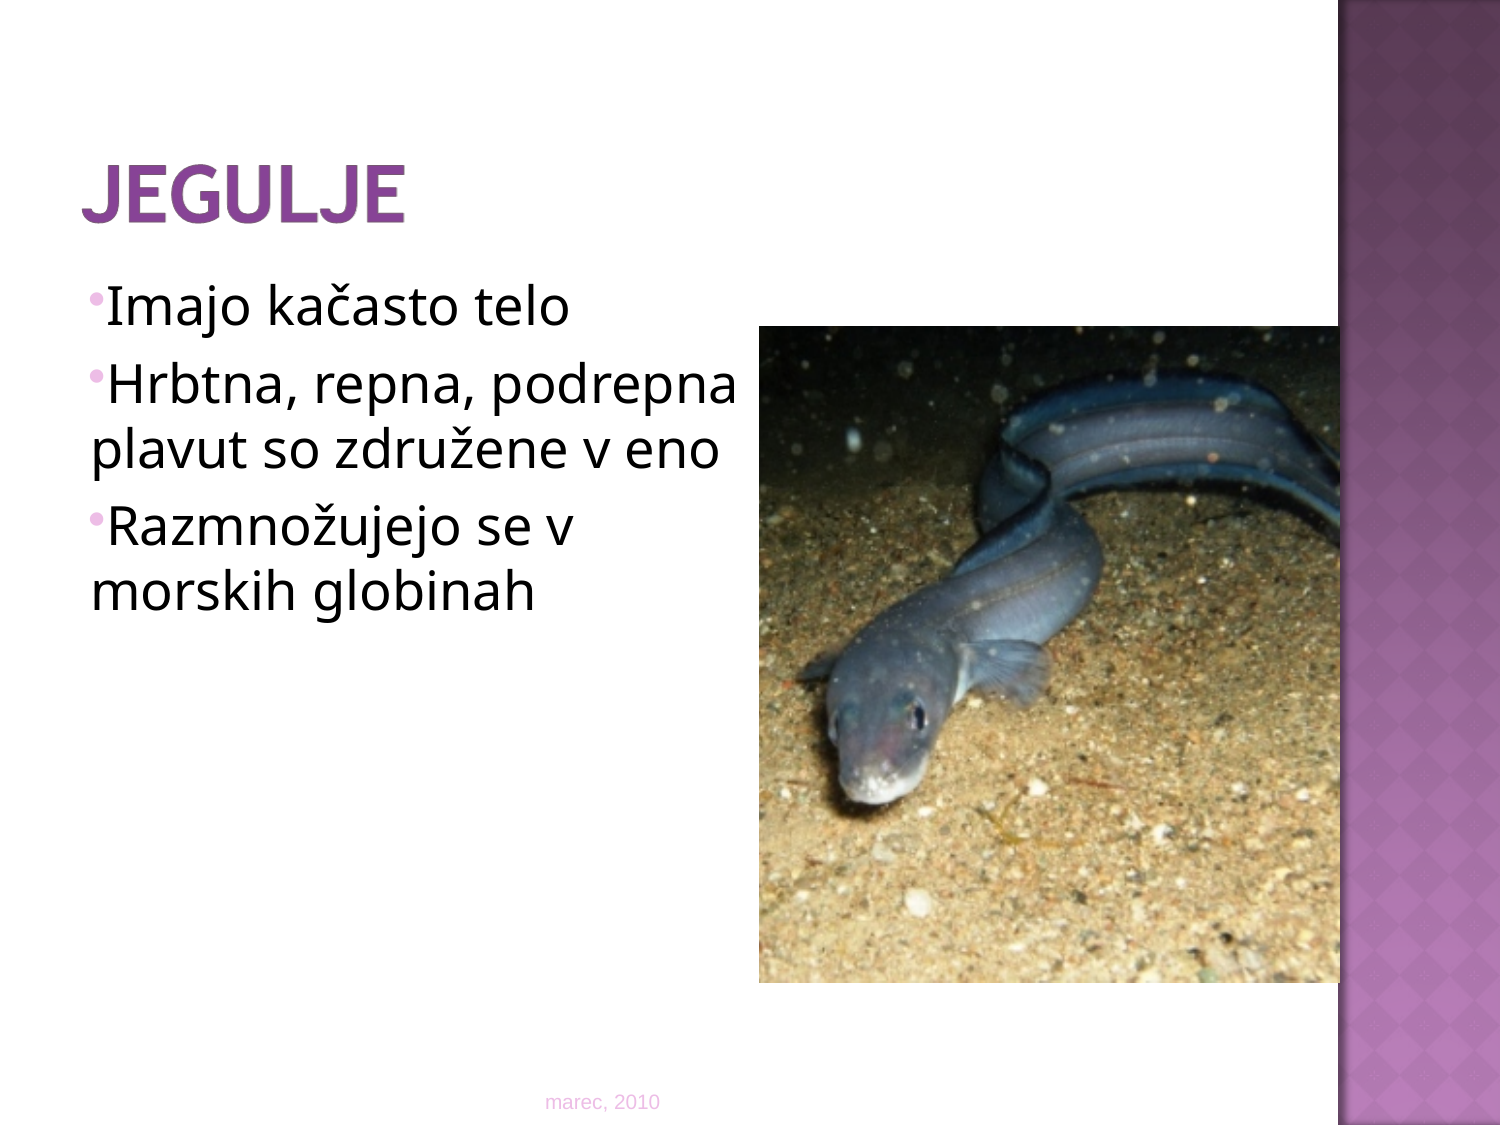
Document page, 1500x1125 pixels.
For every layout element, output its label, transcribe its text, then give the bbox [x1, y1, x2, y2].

picture [34, 52, 1264, 241]
text_box Imajo kačasto telo Hrbtna, repna, podrepna plavut so združene v eno Razmnožujejo se v morskih globinah [74, 264, 762, 1060]
picture [759, 0, 1500, 1125]
text_box marec, 2010 [74, 1075, 675, 1114]
